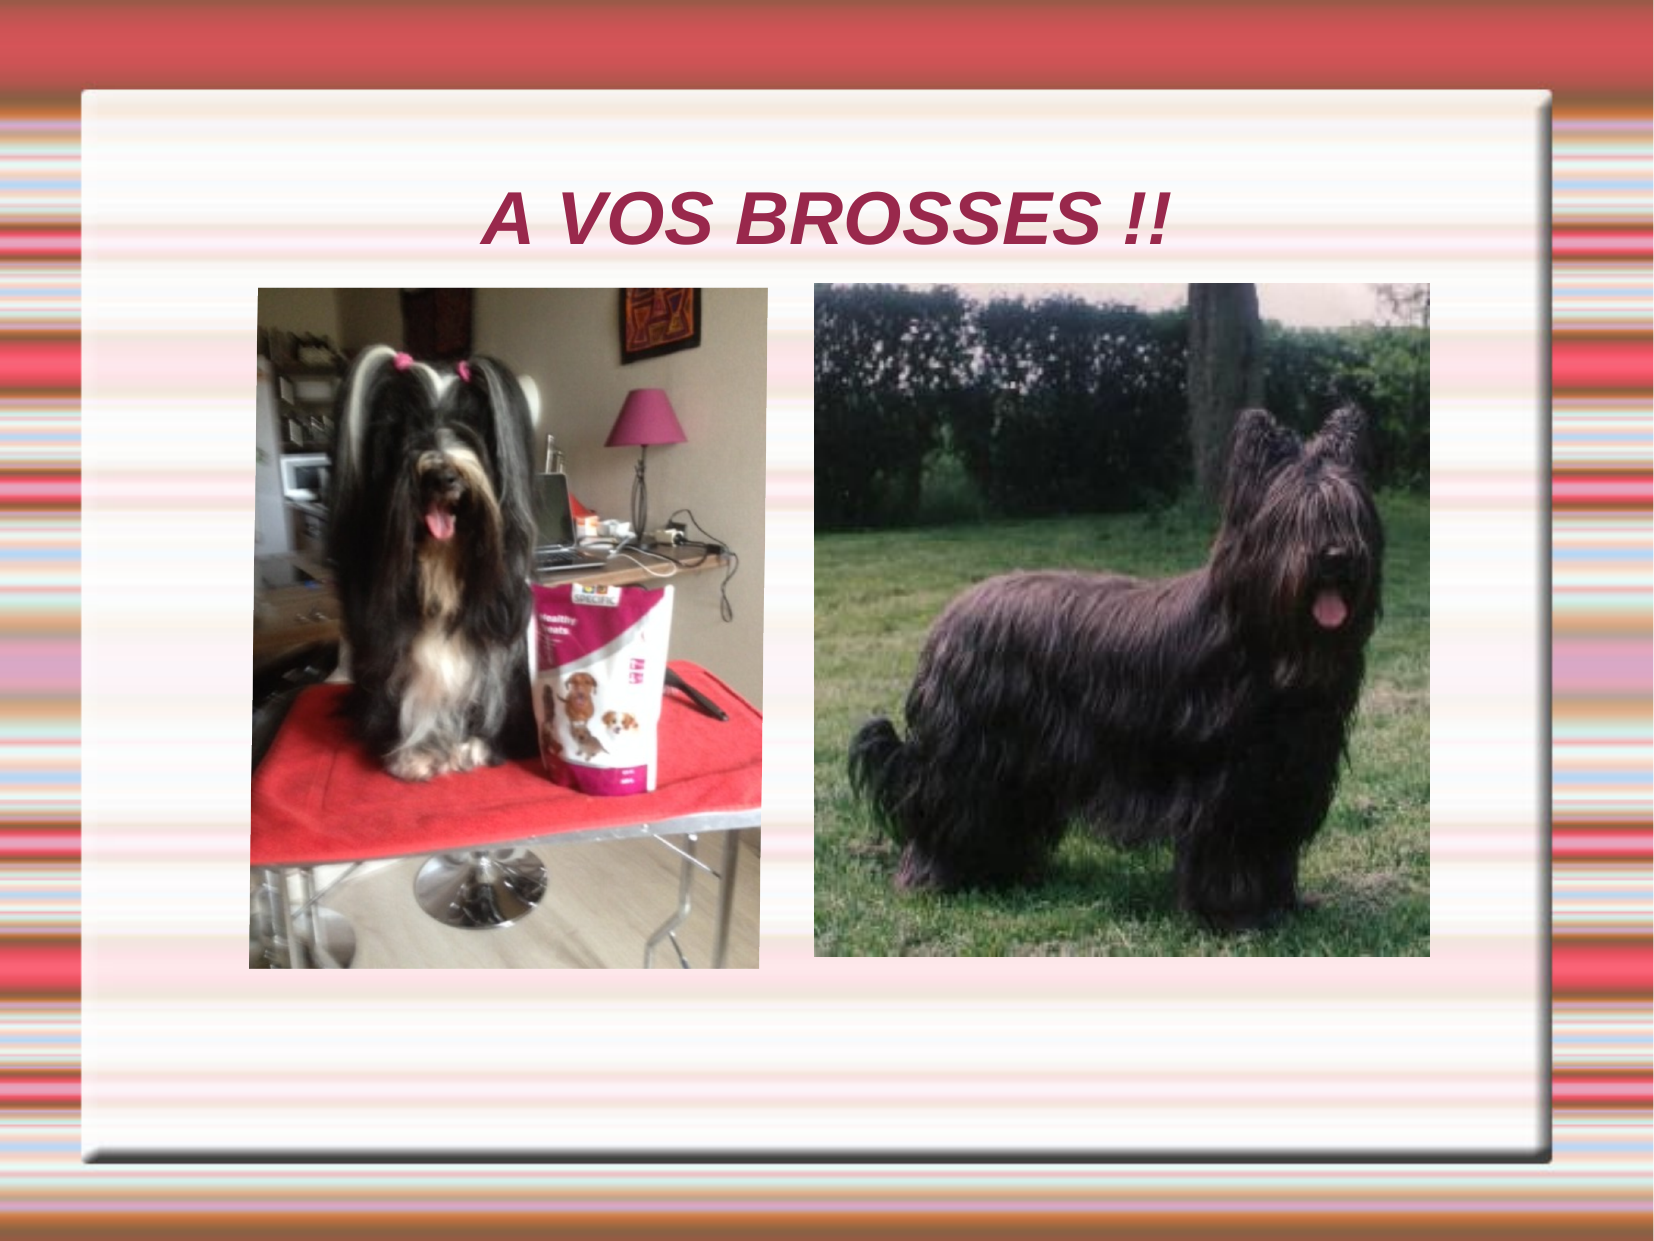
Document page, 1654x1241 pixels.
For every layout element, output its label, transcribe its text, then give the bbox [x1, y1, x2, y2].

title A VOS BROSSES !! [121, 114, 1534, 322]
picture [0, 0, 1654, 1241]
